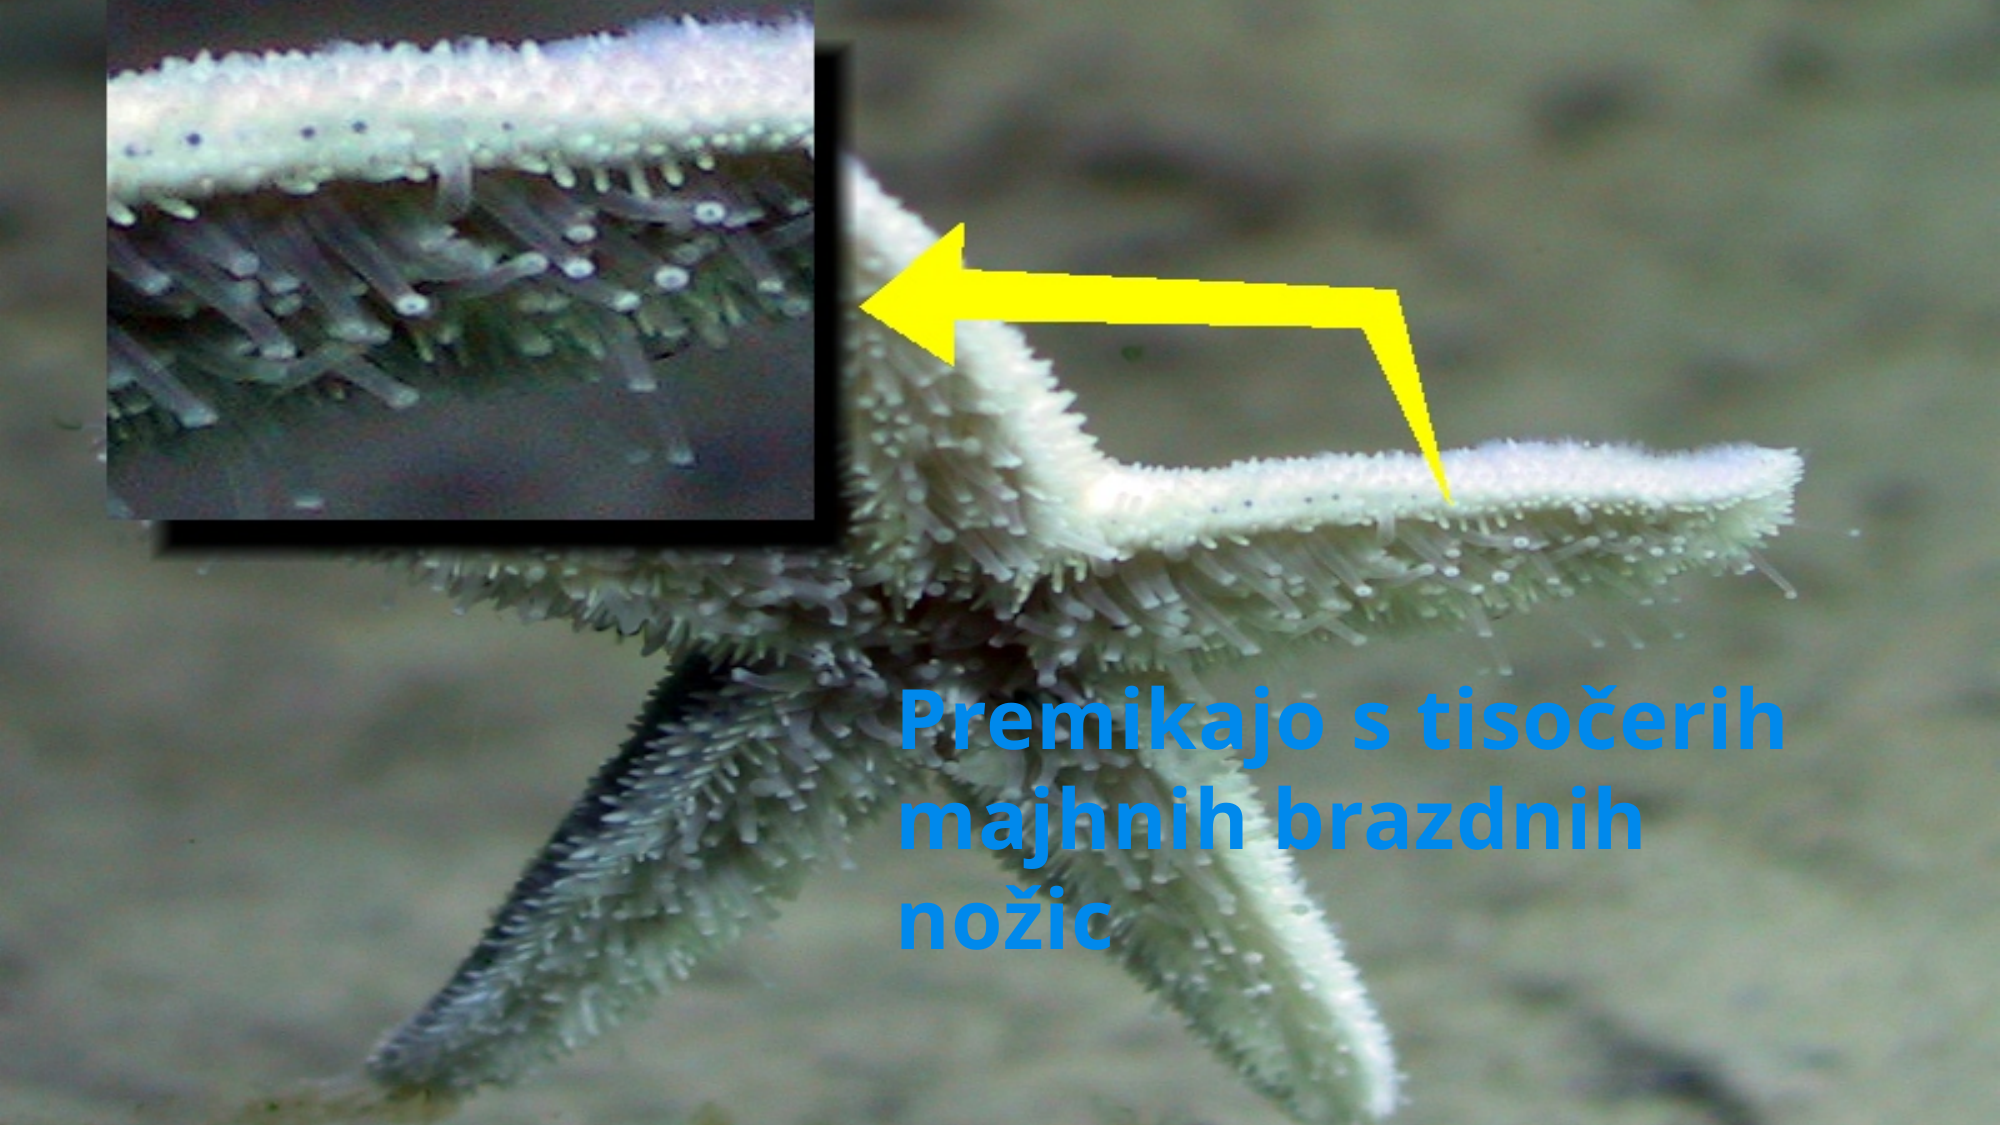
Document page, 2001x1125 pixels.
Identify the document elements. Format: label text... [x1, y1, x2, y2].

text_box Premikajo s tisočerih majhnih brazdnih nožic [880, 658, 1873, 1074]
picture [0, 0, 2000, 1125]
